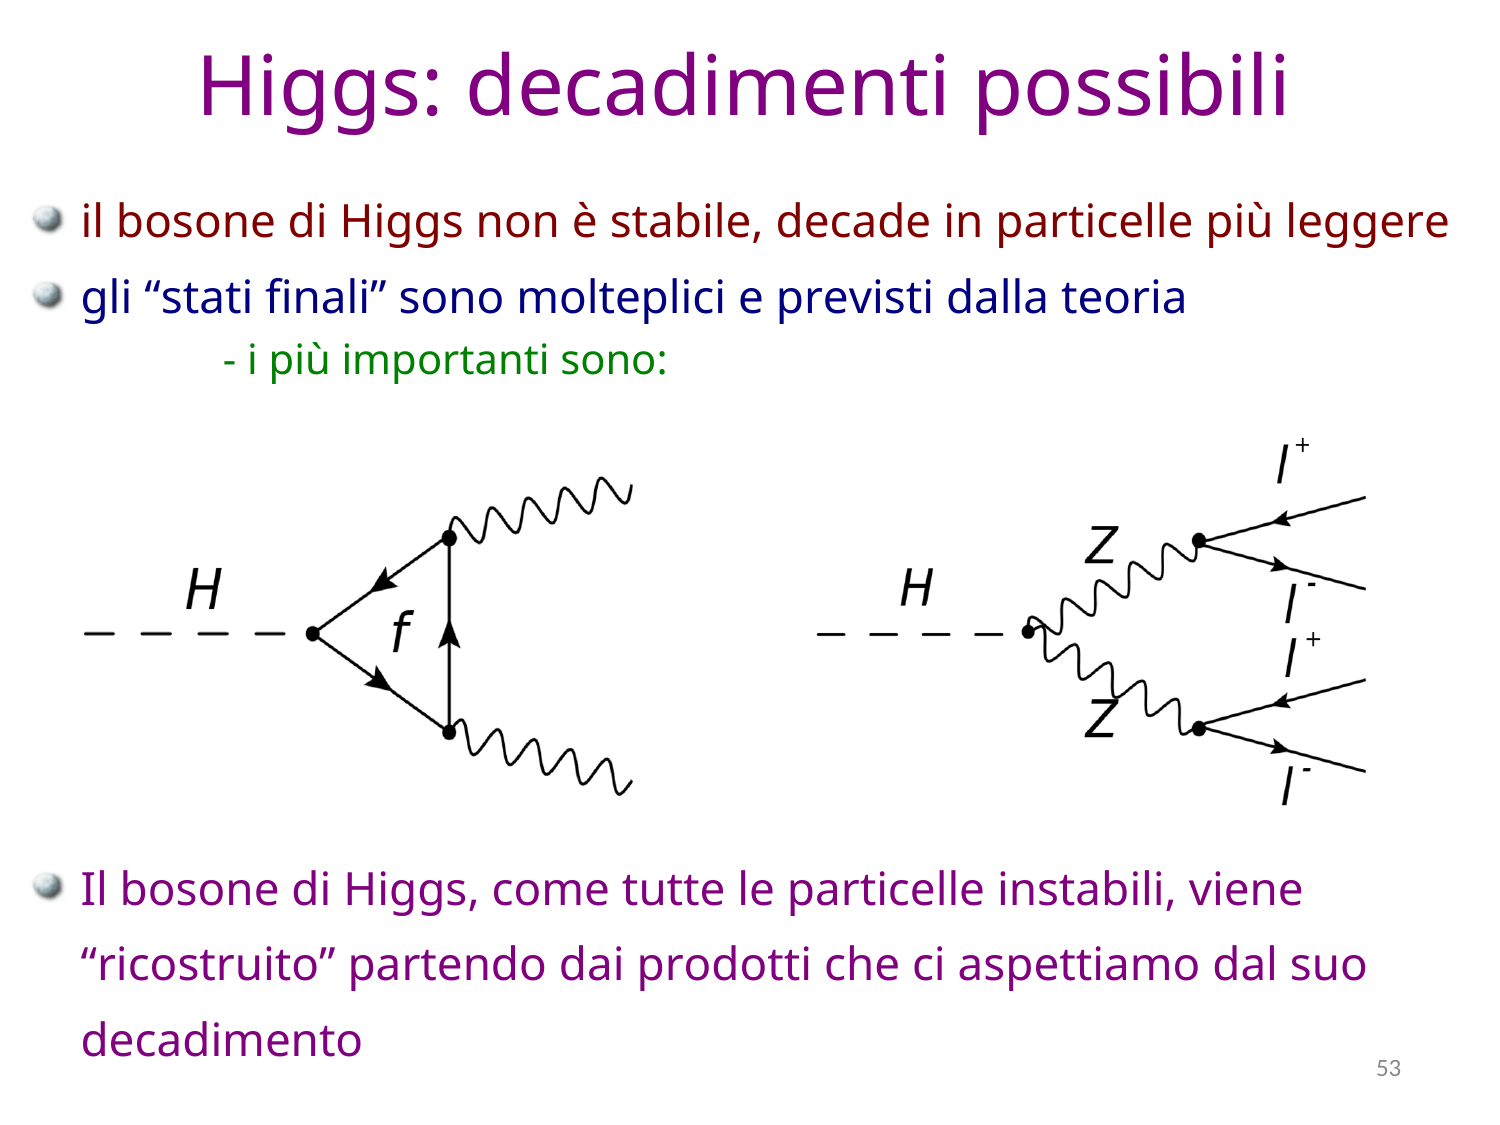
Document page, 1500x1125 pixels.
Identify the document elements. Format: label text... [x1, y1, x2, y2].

picture [82, 473, 637, 800]
picture [815, 429, 1370, 814]
list il bosone di Higgs non è stabile, decade in particelle più leggere gli “stati finali” sono molteplici e previsti dalla teoria - i più importanti sono: Il bosone di Higgs, come tutte le particelle instabili, viene “ricostruito” partendo dai prodotti che ci aspettiamo dal suo decadimento [25, 171, 1480, 1117]
title Higgs: decadimenti possibili [34, 25, 1454, 151]
